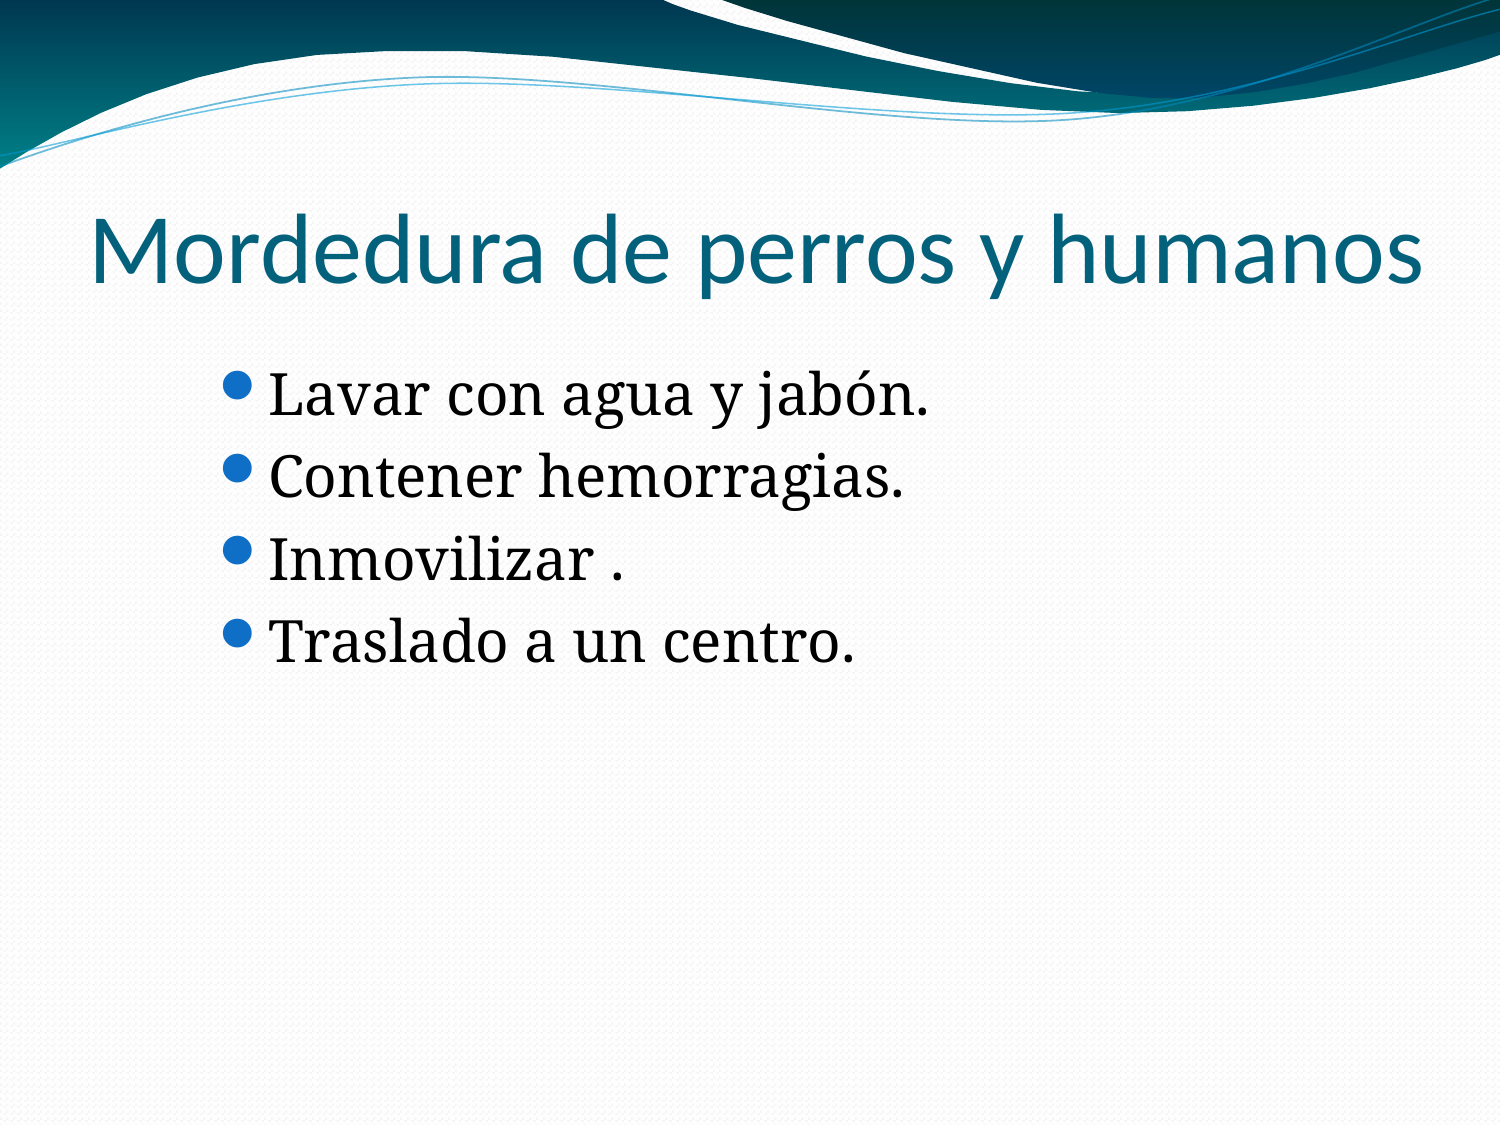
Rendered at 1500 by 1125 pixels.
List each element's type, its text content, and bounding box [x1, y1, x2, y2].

list Lavar con agua y jabón. Contener hemorragias. Inmovilizar . Traslado a un centro. [75, 349, 1426, 1038]
title Mordedura de perros y humanos [88, 149, 1439, 304]
